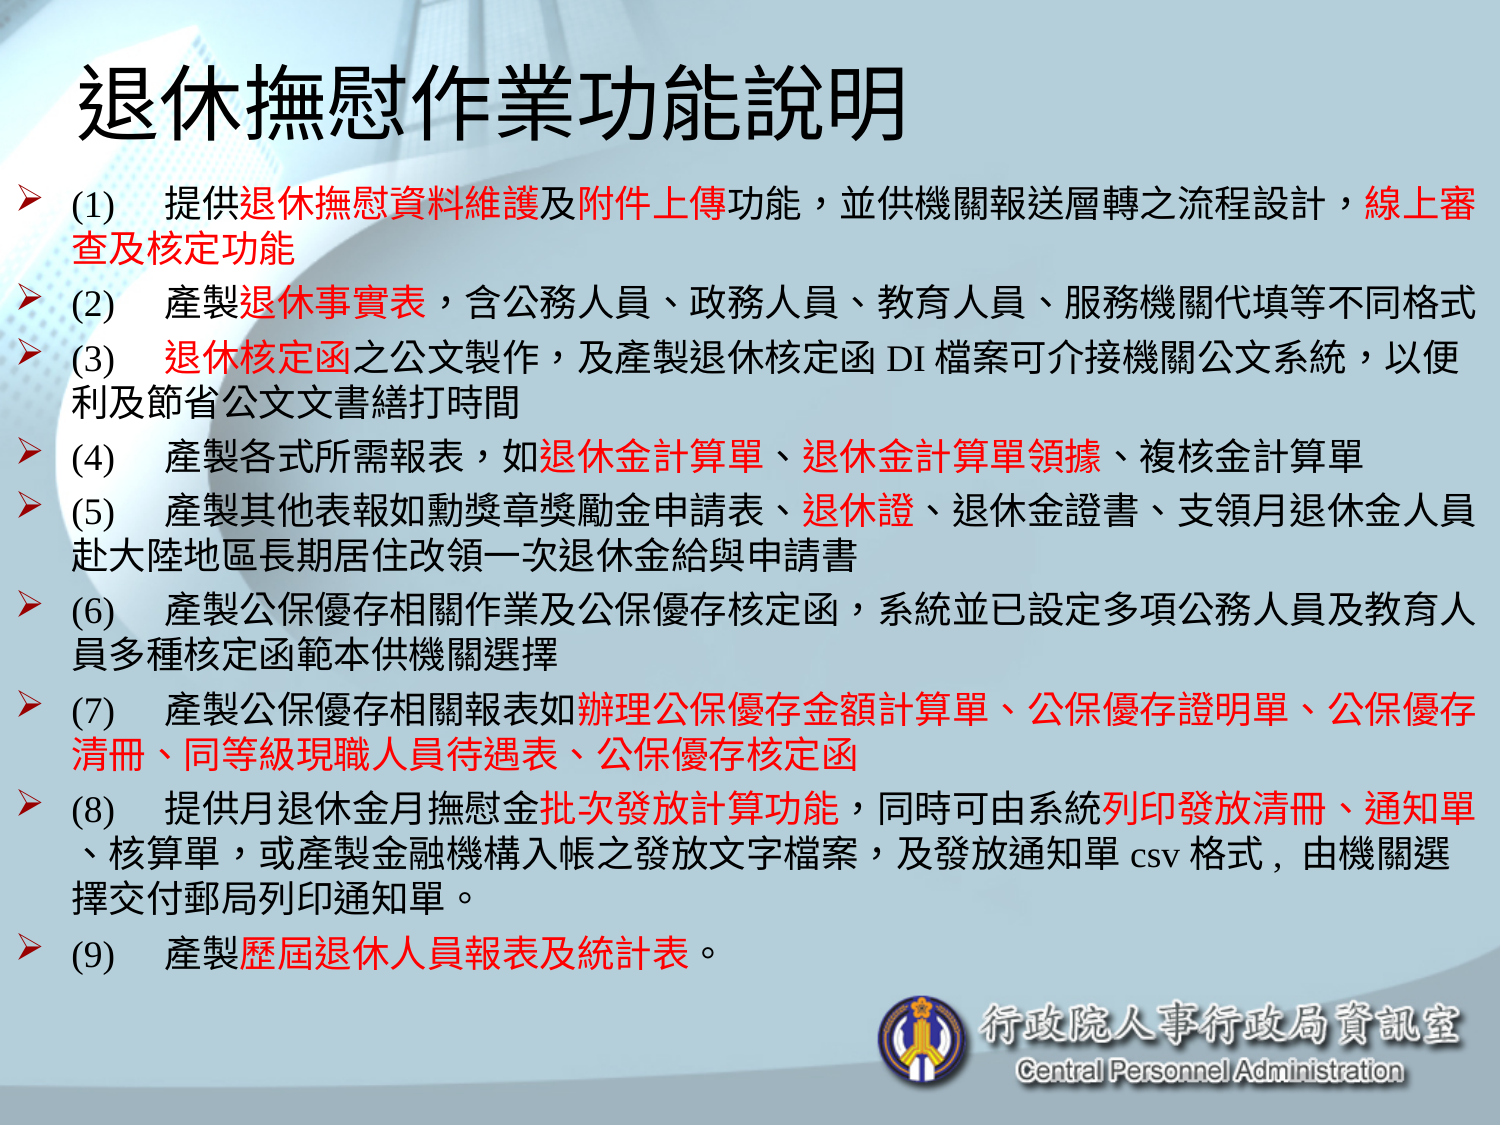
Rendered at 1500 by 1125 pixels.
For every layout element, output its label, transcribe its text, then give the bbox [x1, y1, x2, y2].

list (1) 提供退休撫慰資料維護及附件上傳功能，並供機關報送層轉之流程設計，線上審查及核定功能 (2) 產製退休事實表，含公務人員、政務人員、教育人員、服務機關代填等不同格式 (3) 退休核定函之公文製作，及產製退休核定函DI檔案可介接機關公文系統，以便利及節省公文文書繕打時間 (4) 產製各式所需報表，如退休金計算單、退休金計算單領據、複核金計算單 (5) 產製其他表報如勳獎章獎勵金申請表、退休證、退休金證書、支領月退休金人員赴大陸地區長期居住改領一次退休金給與申請書 (6) 產製公保優存相關作業及公保優存核定函，系統並已設定多項公務人員及教育人員多種核定函範本供機關選擇 (7) 產製公保優存相關報表如辦理公保優存金額計算單、公保優存證明單、公保優存清冊、同等級現職人員待遇表、公保優存核定函 (8) 提供月退休金月撫慰金批次發放計算功能，同時可由系統列印發放清冊、通知單、核算單，或產製金融機構入帳之發放文字檔案，及發放通知單csv格式, 由機關選擇交付郵局列印通知單。 (9) 產製歷屆退休人員報表及統計表。 [0, 172, 1497, 1083]
text_box 退休撫慰作業功能說明 [62, 54, 1500, 167]
picture [0, 0, 1500, 1125]
